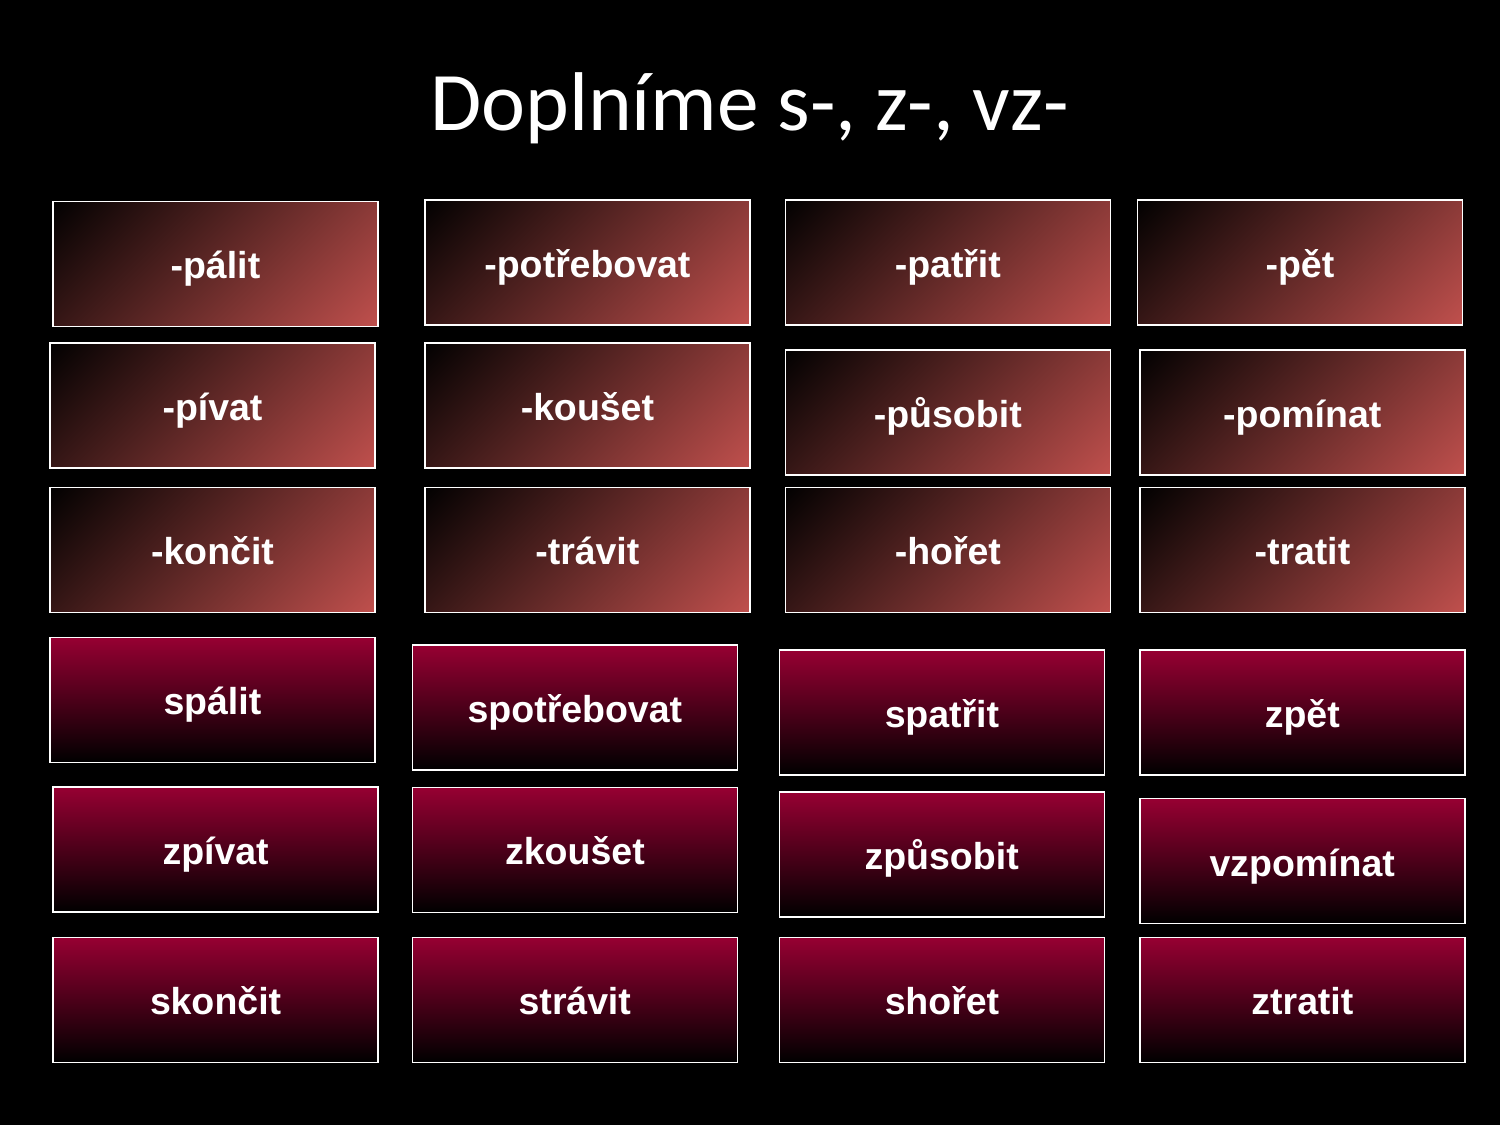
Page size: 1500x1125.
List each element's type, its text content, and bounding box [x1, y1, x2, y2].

text_box způsobit [779, 791, 1105, 917]
text_box -koušet [424, 342, 750, 468]
text_box spatřit [779, 650, 1105, 775]
text_box ztratit [1139, 937, 1465, 1063]
text_box -tratit [1139, 487, 1465, 613]
text_box spálit [49, 637, 375, 763]
text_box -pomínat [1139, 350, 1465, 475]
text_box zpívat [53, 786, 379, 912]
text_box -hořet [785, 487, 1111, 613]
text_box -patřit [785, 200, 1111, 325]
text_box strávit [412, 937, 738, 1063]
text_box -pálit [53, 201, 379, 327]
text_box shořet [779, 937, 1105, 1063]
text_box -potřebovat [424, 200, 750, 325]
title Doplníme s-, z-, vz- [75, 39, 1426, 156]
text_box -působit [785, 350, 1111, 475]
text_box spotřebovat [412, 645, 738, 771]
text_box skončit [53, 937, 379, 1063]
text_box -pět [1137, 200, 1463, 325]
text_box zpět [1139, 650, 1465, 775]
text_box -trávit [424, 487, 750, 613]
text_box zkoušet [412, 787, 738, 913]
text_box -pívat [49, 342, 375, 468]
text_box -končit [49, 487, 375, 613]
text_box vzpomínat [1139, 798, 1465, 924]
